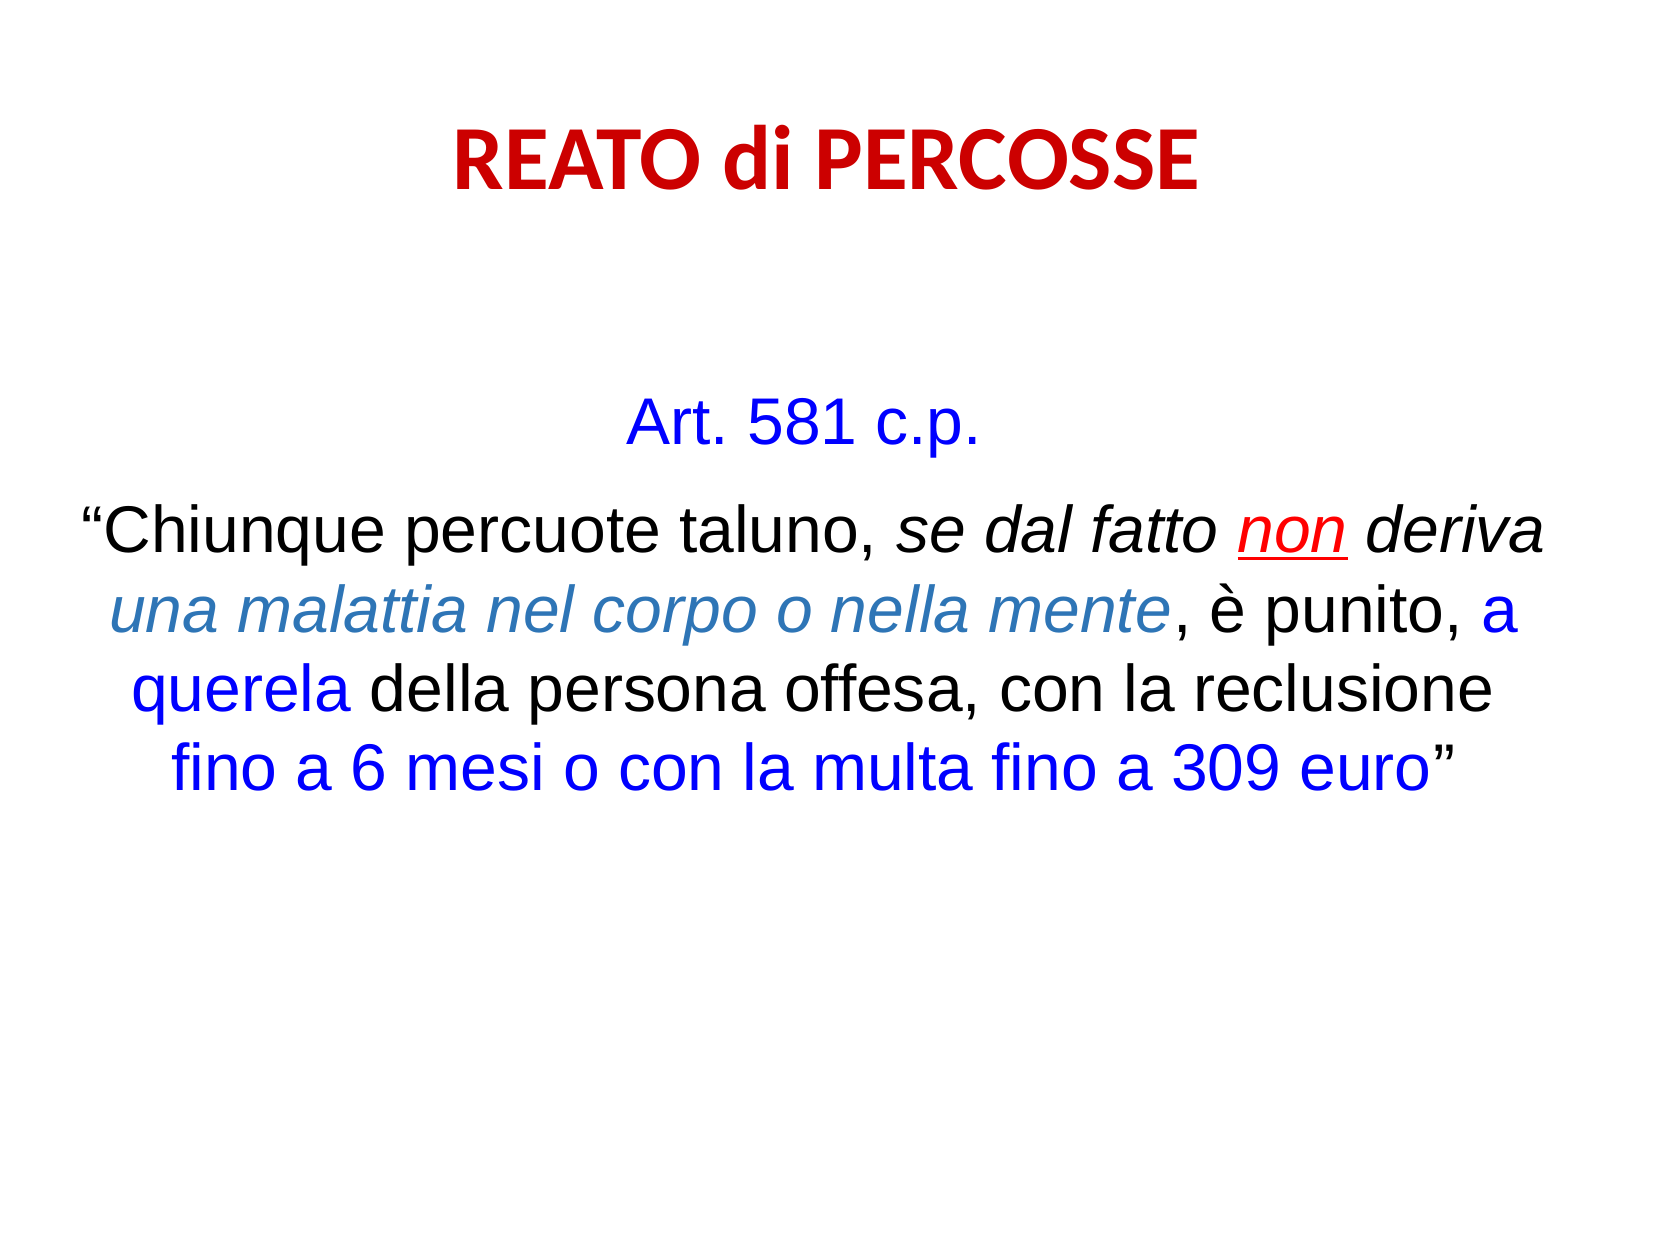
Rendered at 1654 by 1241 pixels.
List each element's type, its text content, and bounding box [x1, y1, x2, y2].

title REATO di PERCOSSE [82, 40, 1571, 266]
list Art. 581 c.p. “Chiunque percuote taluno, se dal fatto non deriva una malattia nel corpo o nella mente, è punito, a querela della persona offesa, con la reclusione fino a 6 mesi o con la multa fino a 309 euro” [75, 378, 1552, 812]
